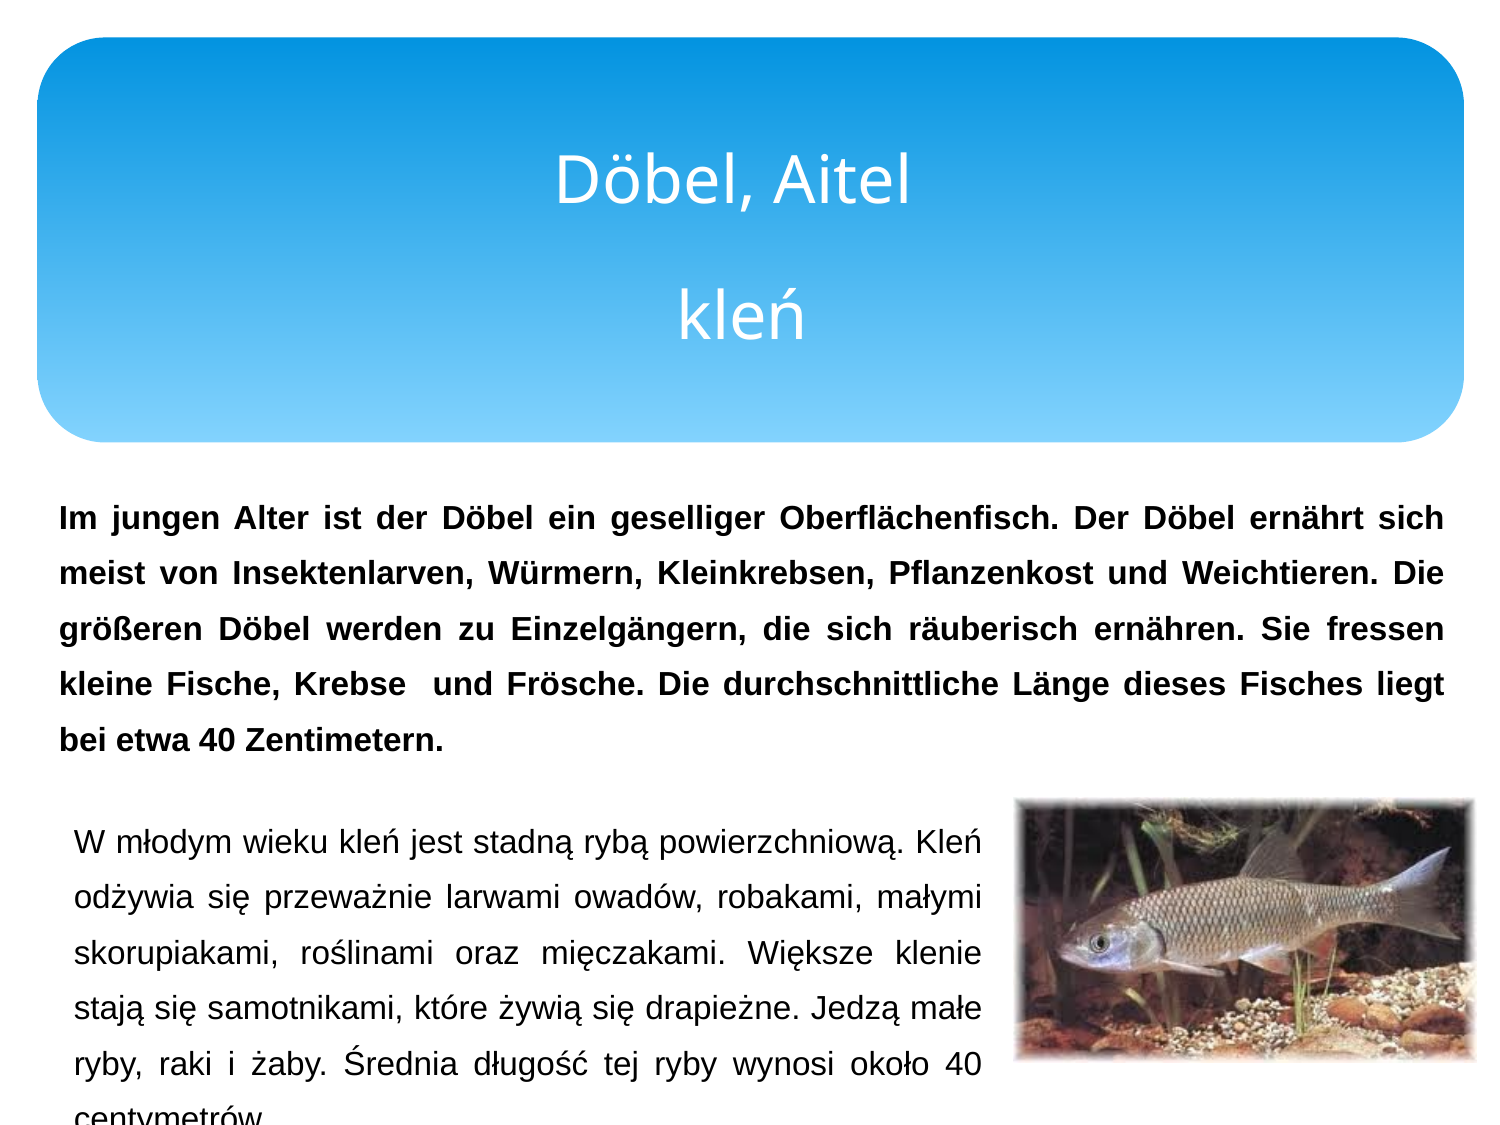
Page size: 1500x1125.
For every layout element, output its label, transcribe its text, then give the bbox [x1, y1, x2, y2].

picture [1013, 797, 1477, 1063]
title Döbel, Aitel kleń [67, 91, 1418, 355]
text_box W młodym wieku kleń jest stadną rybą powierzchniową. Kleń odżywia się przeważnie larwami owadów, robakami, małymi skorupiakami, roślinami oraz mięczakami. Większe klenie stają się samotnikami, które żywią się drapieżne. Jedzą małe ryby, raki i żaby. Średnia długość tej ryby wynosi około 40 centymetrów. [59, 797, 1004, 1125]
subtitle Im jungen Alter ist der Döbel ein geselliger Oberflächenfisch. Der Döbel ernährt sich meist von Insektenlarven, Würmern, Kleinkrebsen, Pflanzenkost und Weichtieren. Die größeren Döbel werden zu Einzelgängern, die sich räuberisch ernähren. Sie fressen kleine Fische, Krebse und Frösche. Die durchschnittliche Länge dieses Fisches liegt bei etwa 40 Zentimetern. [59, 485, 1447, 921]
